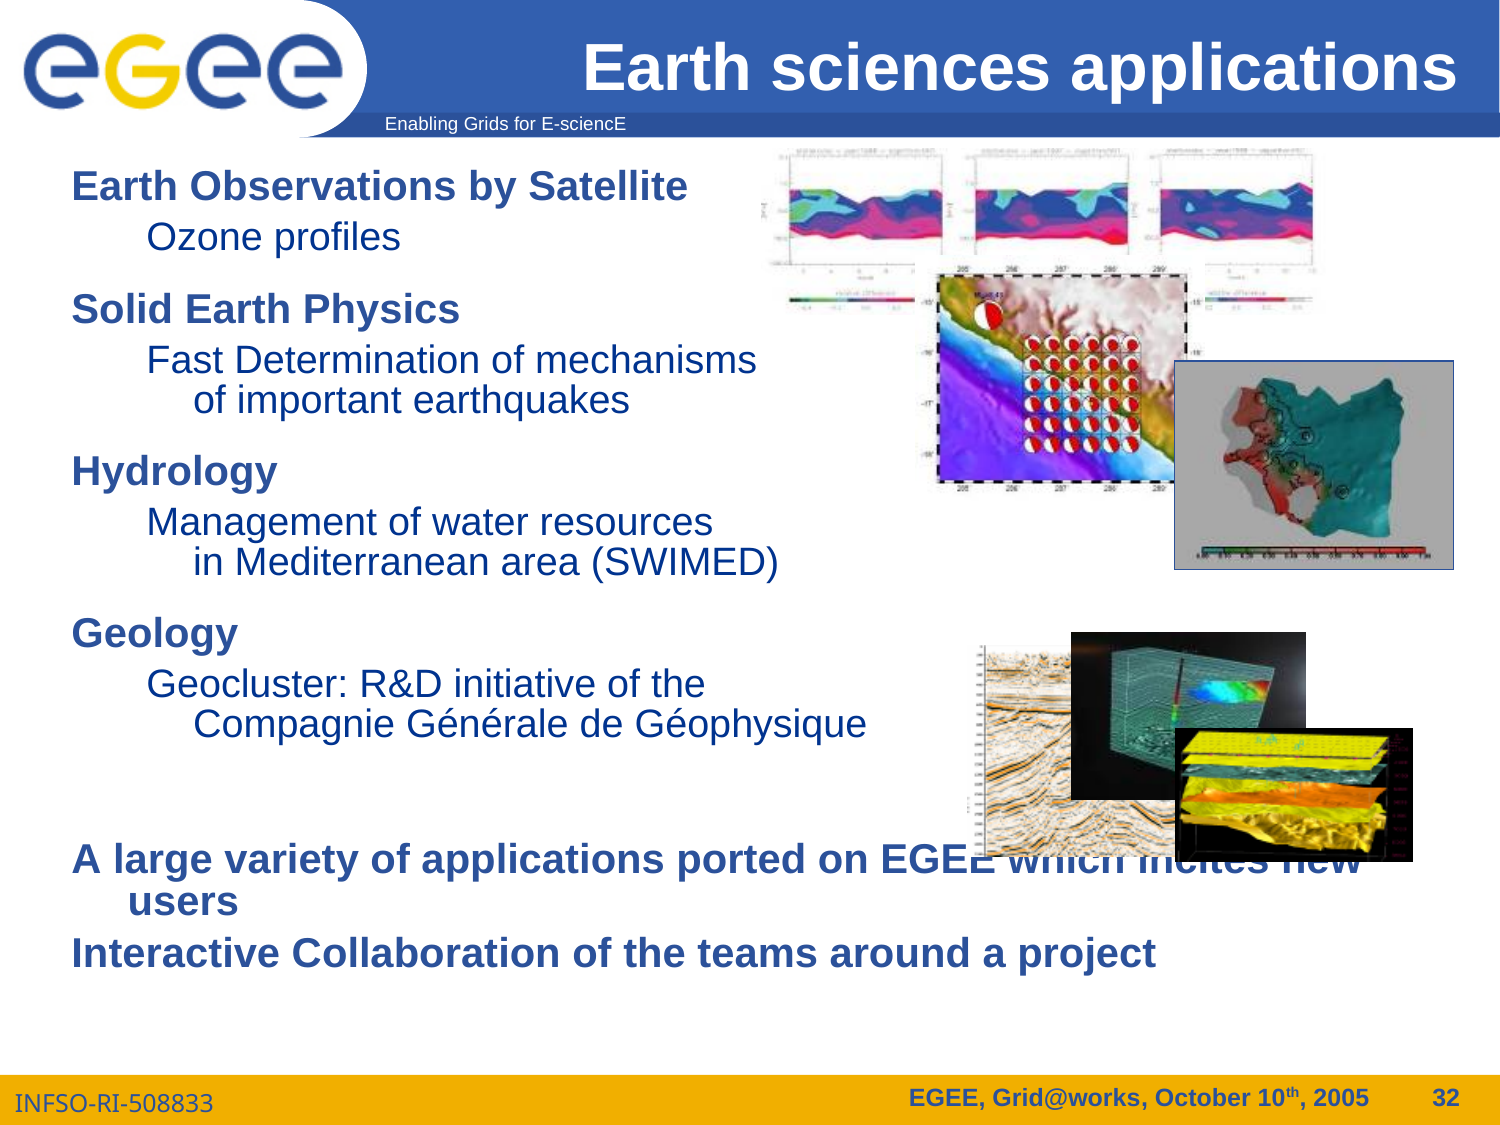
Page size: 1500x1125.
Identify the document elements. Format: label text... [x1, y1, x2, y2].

picture [761, 148, 1335, 501]
title Earth sciences applications [369, 10, 1475, 124]
picture [967, 632, 1413, 862]
picture [18, 30, 349, 112]
list Earth Observations by Satellite Ozone profiles Solid Earth Physics Fast Determination of mechanisms of important earthquakes Hydrology Management of water resources in Mediterranean area (SWIMED) Geology Geocluster: R&D initiative of the Compagnie Générale de Géophysique A large variety of applications ported on EGEE which incites new users Interactive Collaboration of the teams around a project [56, 159, 1466, 1051]
picture [1175, 361, 1453, 569]
